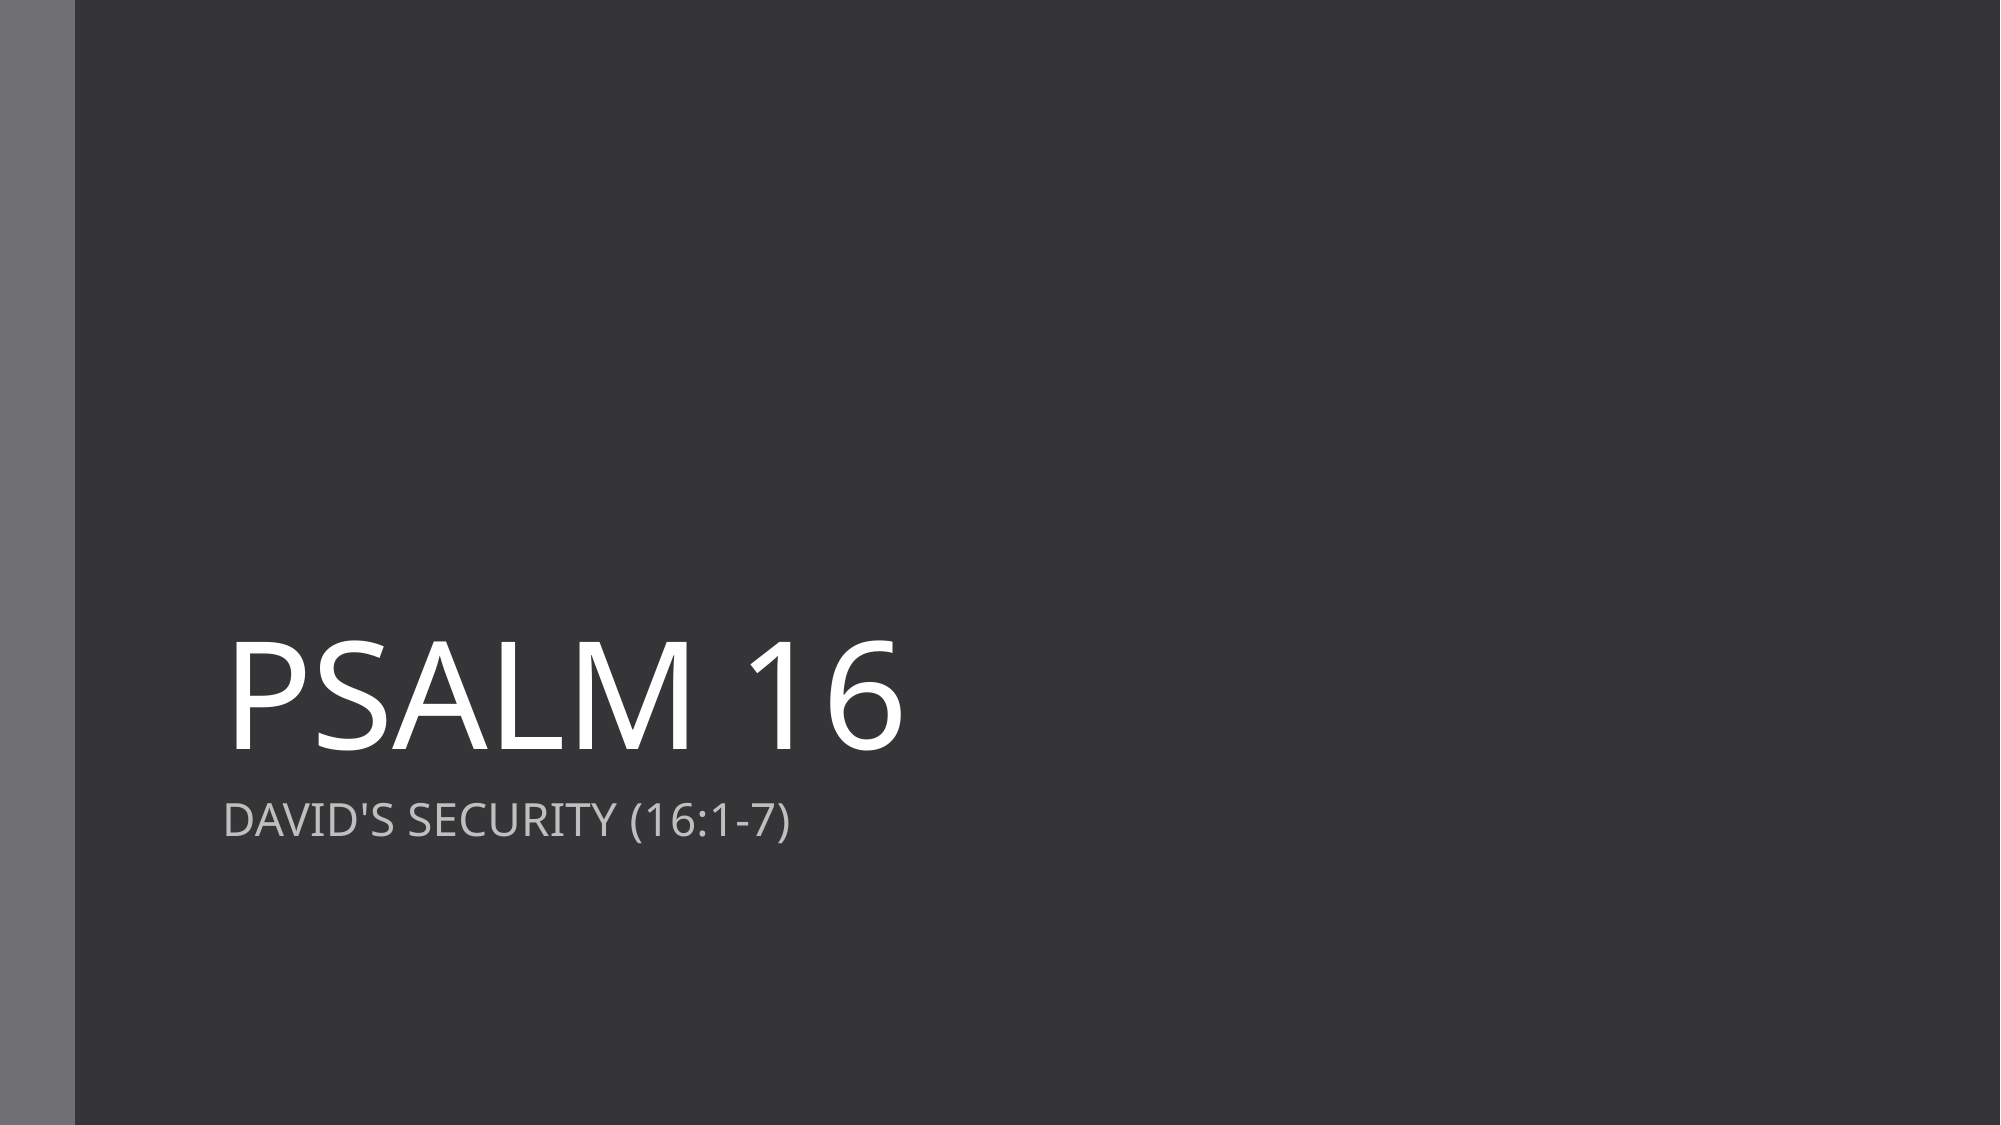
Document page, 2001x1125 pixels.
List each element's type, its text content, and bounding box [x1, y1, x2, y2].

subtitle DAVID'S SECURITY (16:1-7) [206, 787, 1752, 1066]
title PSALM 16 [206, 124, 1752, 787]
